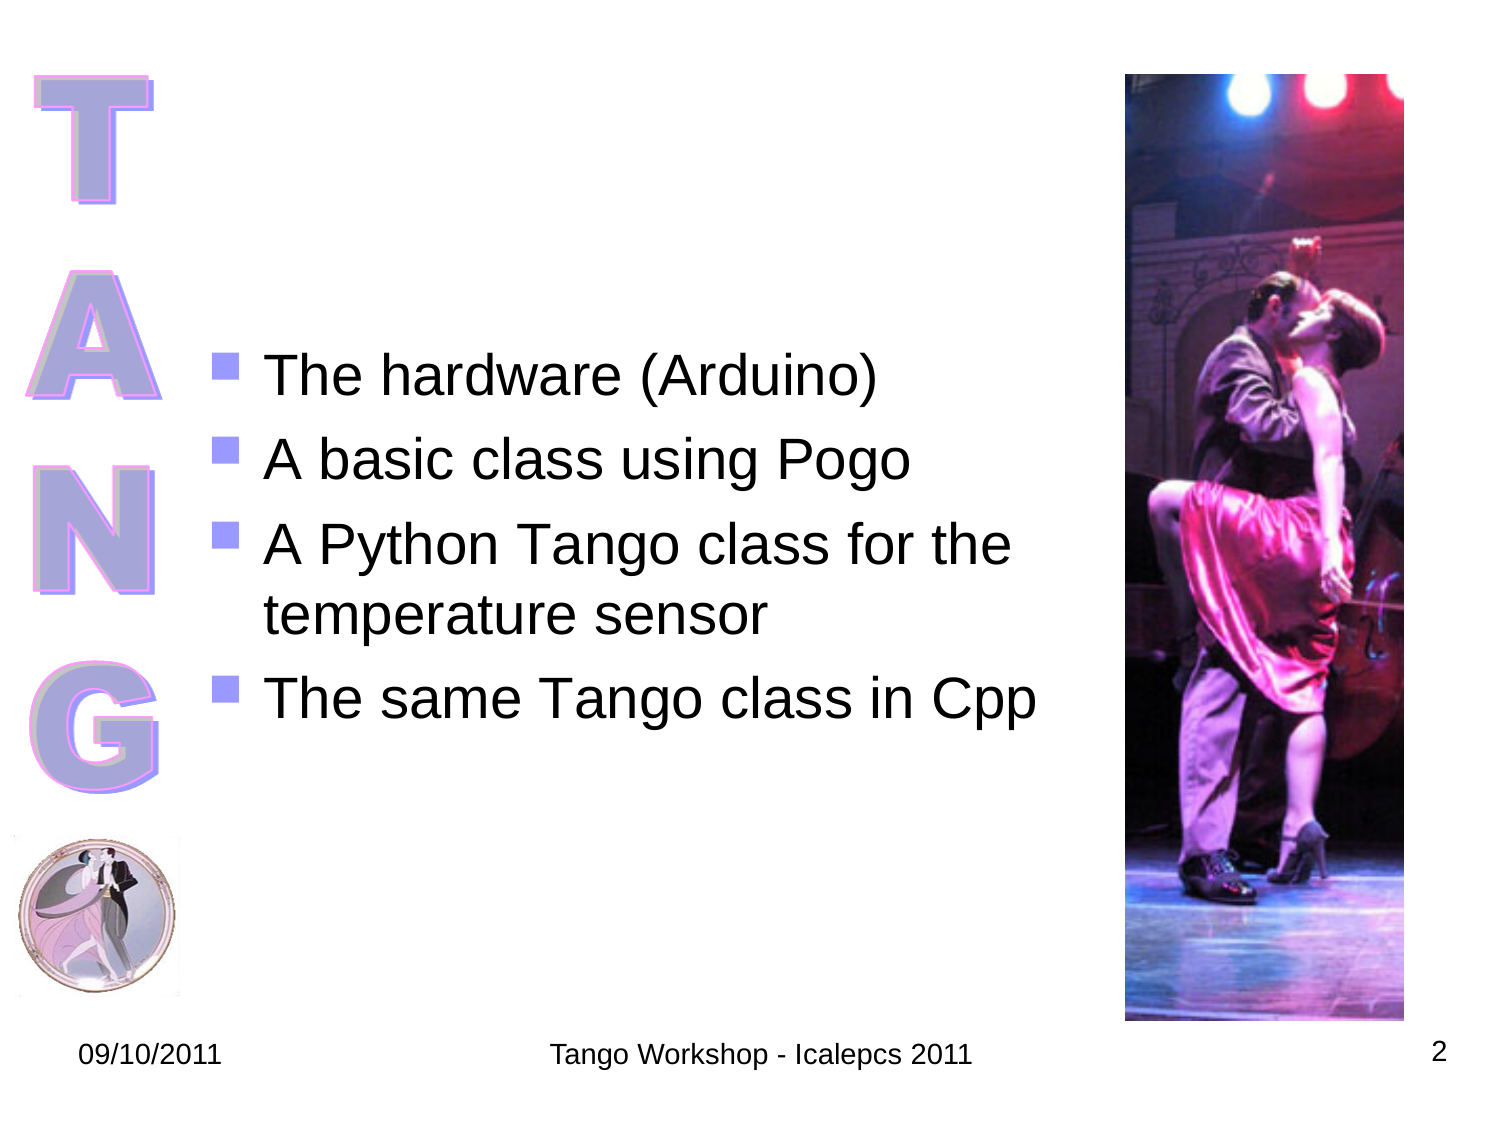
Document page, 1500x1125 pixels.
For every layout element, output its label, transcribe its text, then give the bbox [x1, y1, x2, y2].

text_box The hardware (Arduino) A basic class using Pogo A Python Tango class for the temperature sensor The same Tango class in Cpp [193, 329, 1068, 825]
picture [13, 74, 184, 1001]
picture [1125, 74, 1404, 1021]
